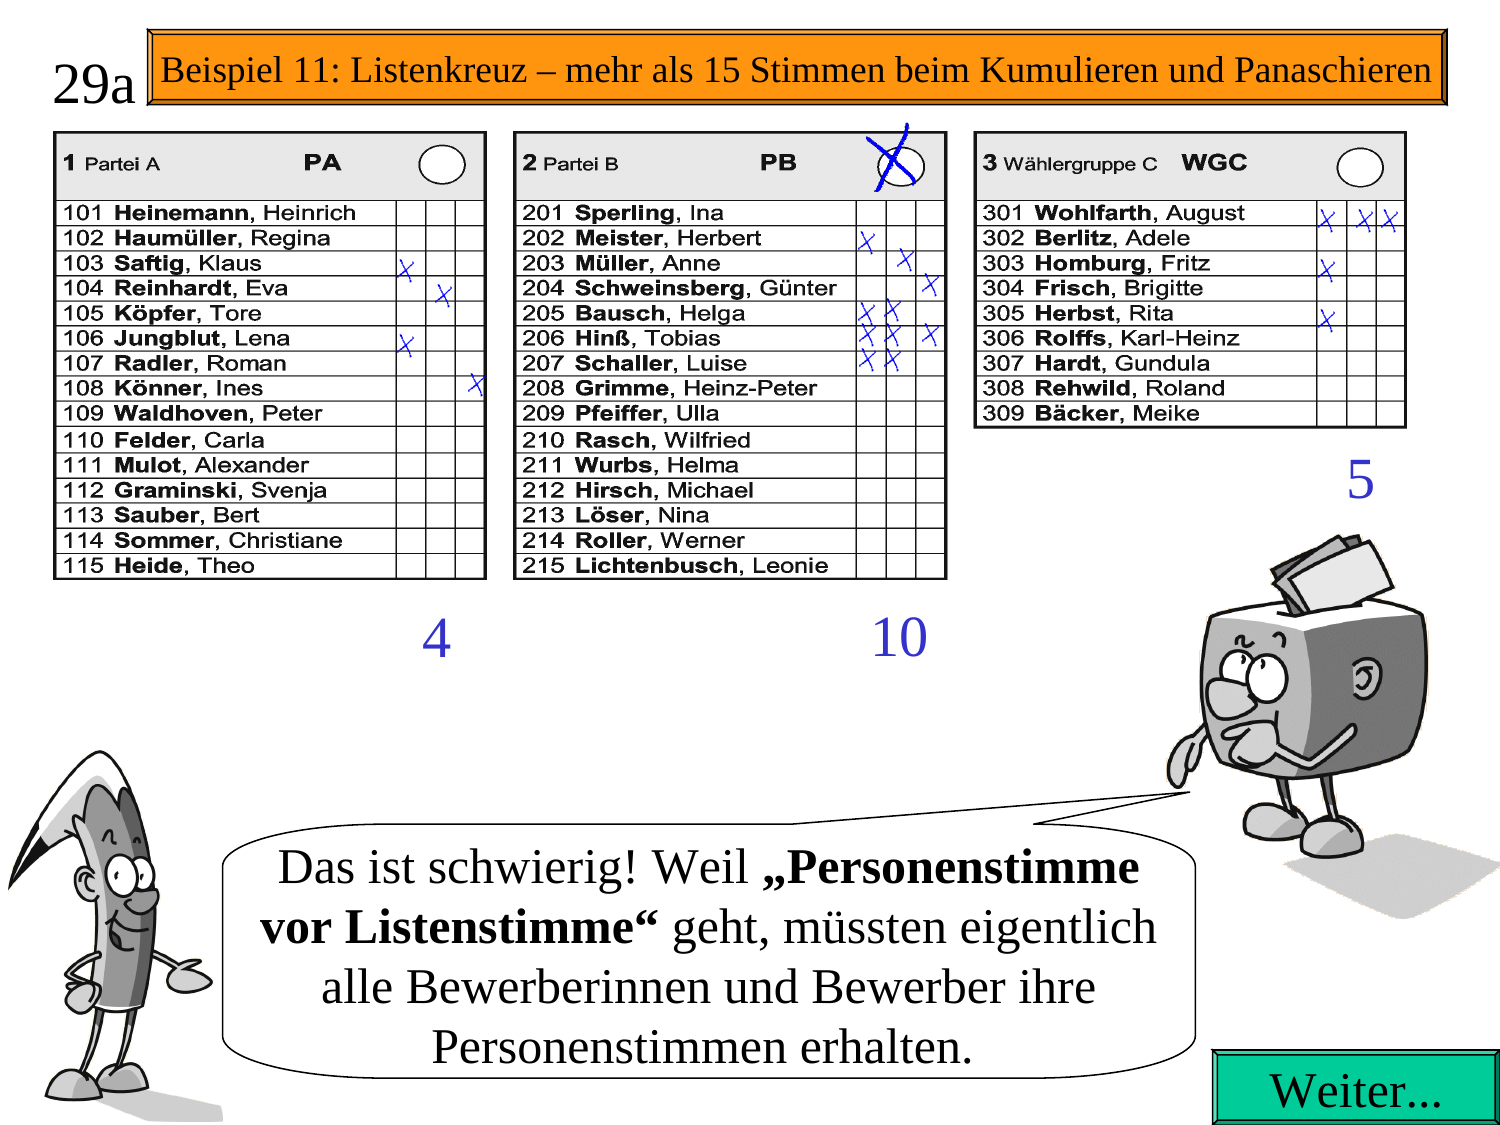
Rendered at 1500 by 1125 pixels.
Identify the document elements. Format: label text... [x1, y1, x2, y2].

picture [53, 120, 1500, 920]
text_box Beispiel 11: Listenkreuz – mehr als 15 Stimmen beim Kumulieren und Panaschieren [153, 35, 1442, 99]
picture [3, 741, 223, 1122]
text_box 5 [1331, 432, 1432, 508]
text_box 4 [407, 591, 508, 667]
text_box Weiter... [1218, 1055, 1495, 1120]
text_box Das ist schwierig! Weil „Personenstimme vor Listenstimme“ geht, müssten eigentlich alle Bewerberinnen und Bewerber ihre Personenstimmen erhalten. [222, 792, 1196, 1079]
text_box 10 [855, 590, 956, 666]
text_box 29a [37, 37, 163, 138]
